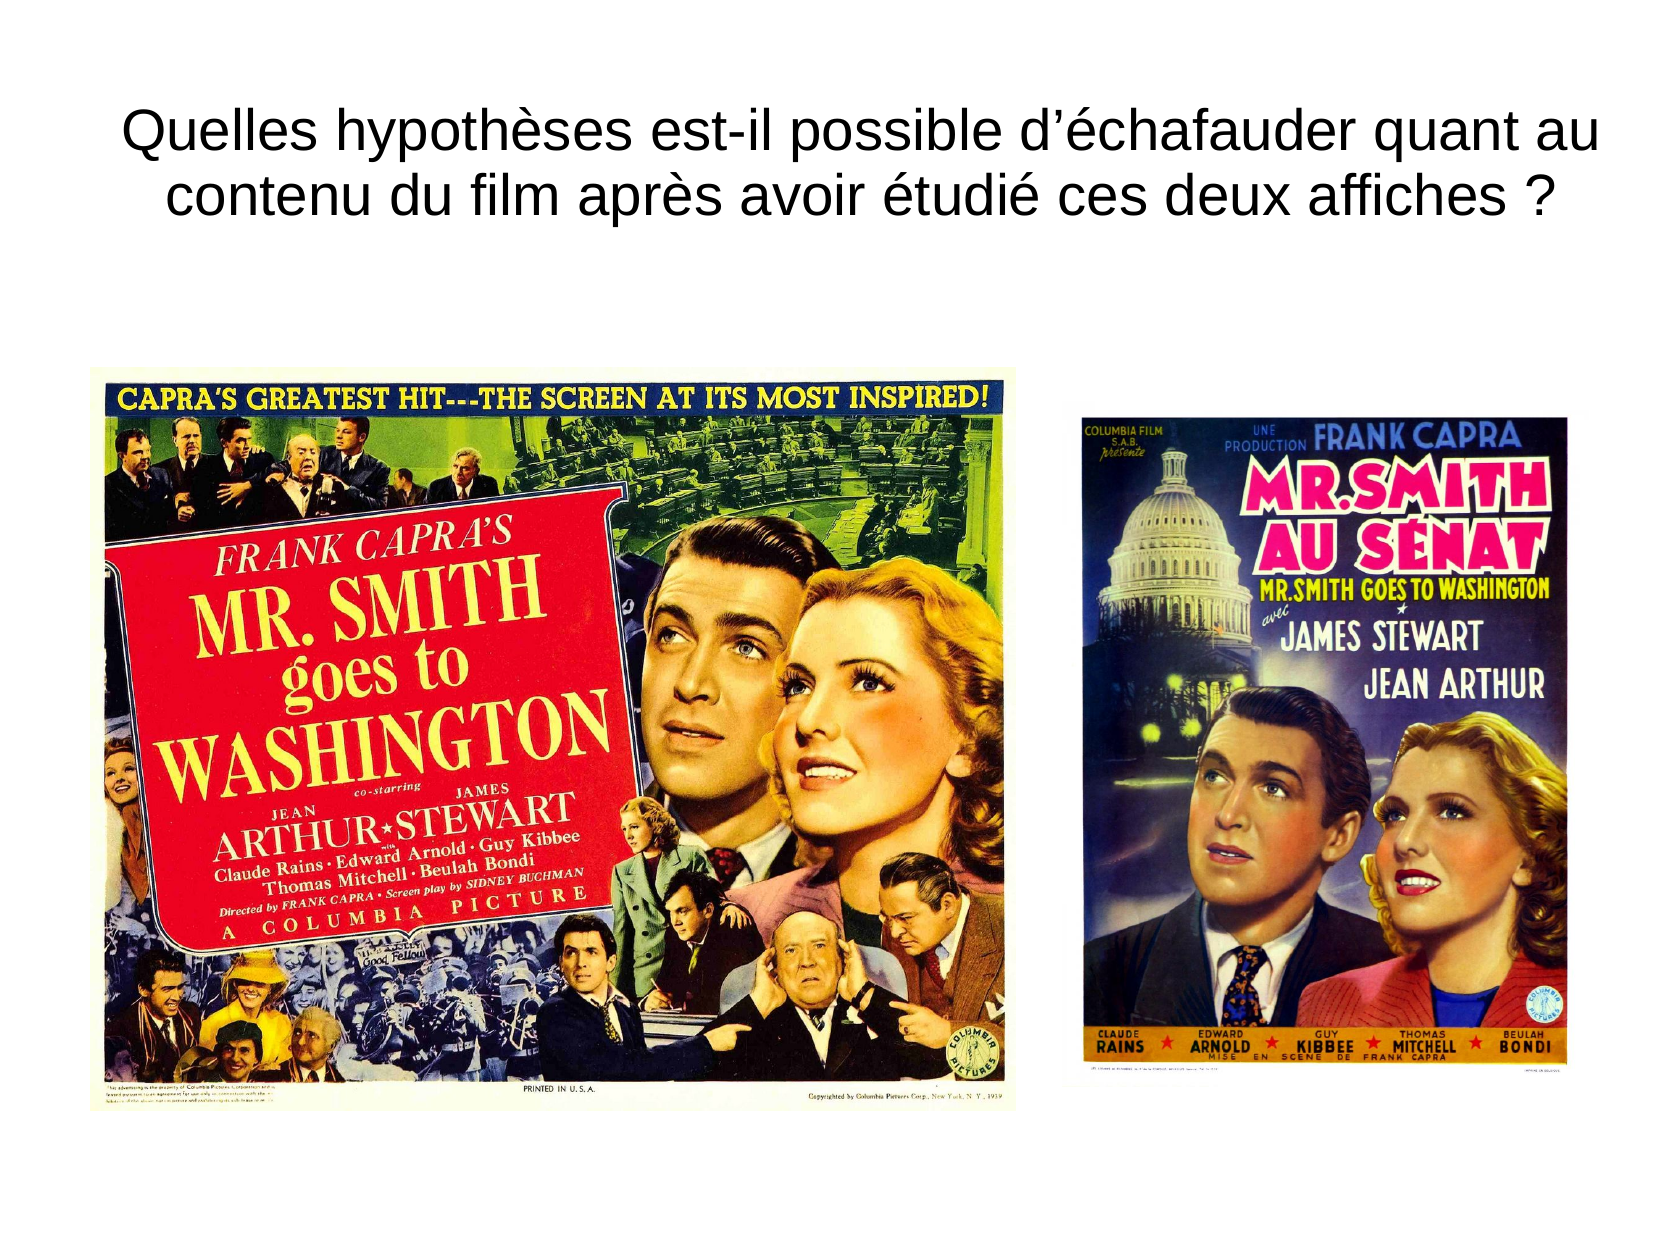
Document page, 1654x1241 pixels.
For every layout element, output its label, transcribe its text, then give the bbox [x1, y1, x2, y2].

picture [90, 367, 1016, 1111]
picture [1062, 401, 1589, 1087]
title Quelles hypothèses est-il possible d’échafauder quant au contenu du film après avoir étudié ces deux affiches ? [118, 59, 1607, 267]
